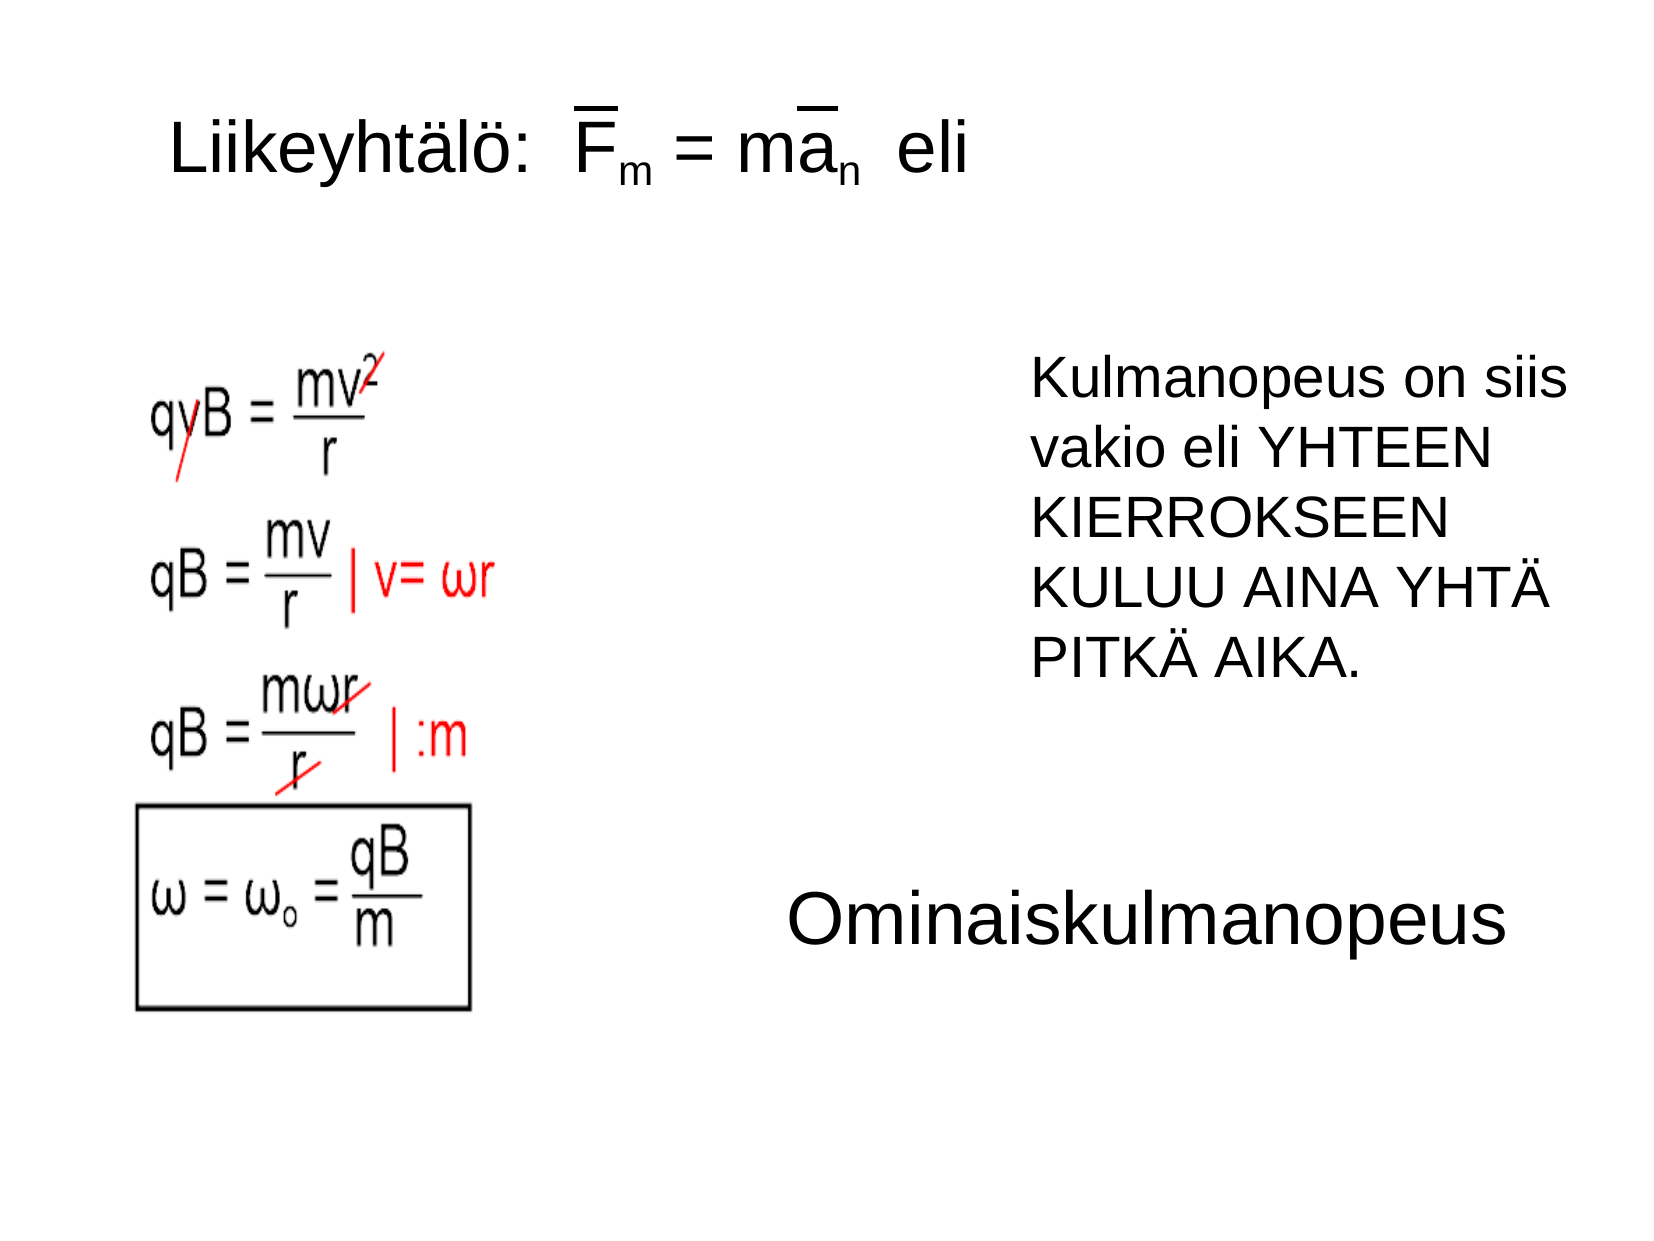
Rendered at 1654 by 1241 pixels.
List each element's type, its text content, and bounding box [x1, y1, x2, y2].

text_box Liikeyhtälö: Fm = man eli [153, 92, 985, 201]
text_box Kulmanopeus on siis vakio eli YHTEEN KIERROKSEEN KULUU AINA YHTÄ PITKÄ AIKA. [1015, 332, 1601, 697]
text_box Ominaiskulmanopeus [771, 862, 1536, 1058]
picture [108, 300, 713, 1052]
